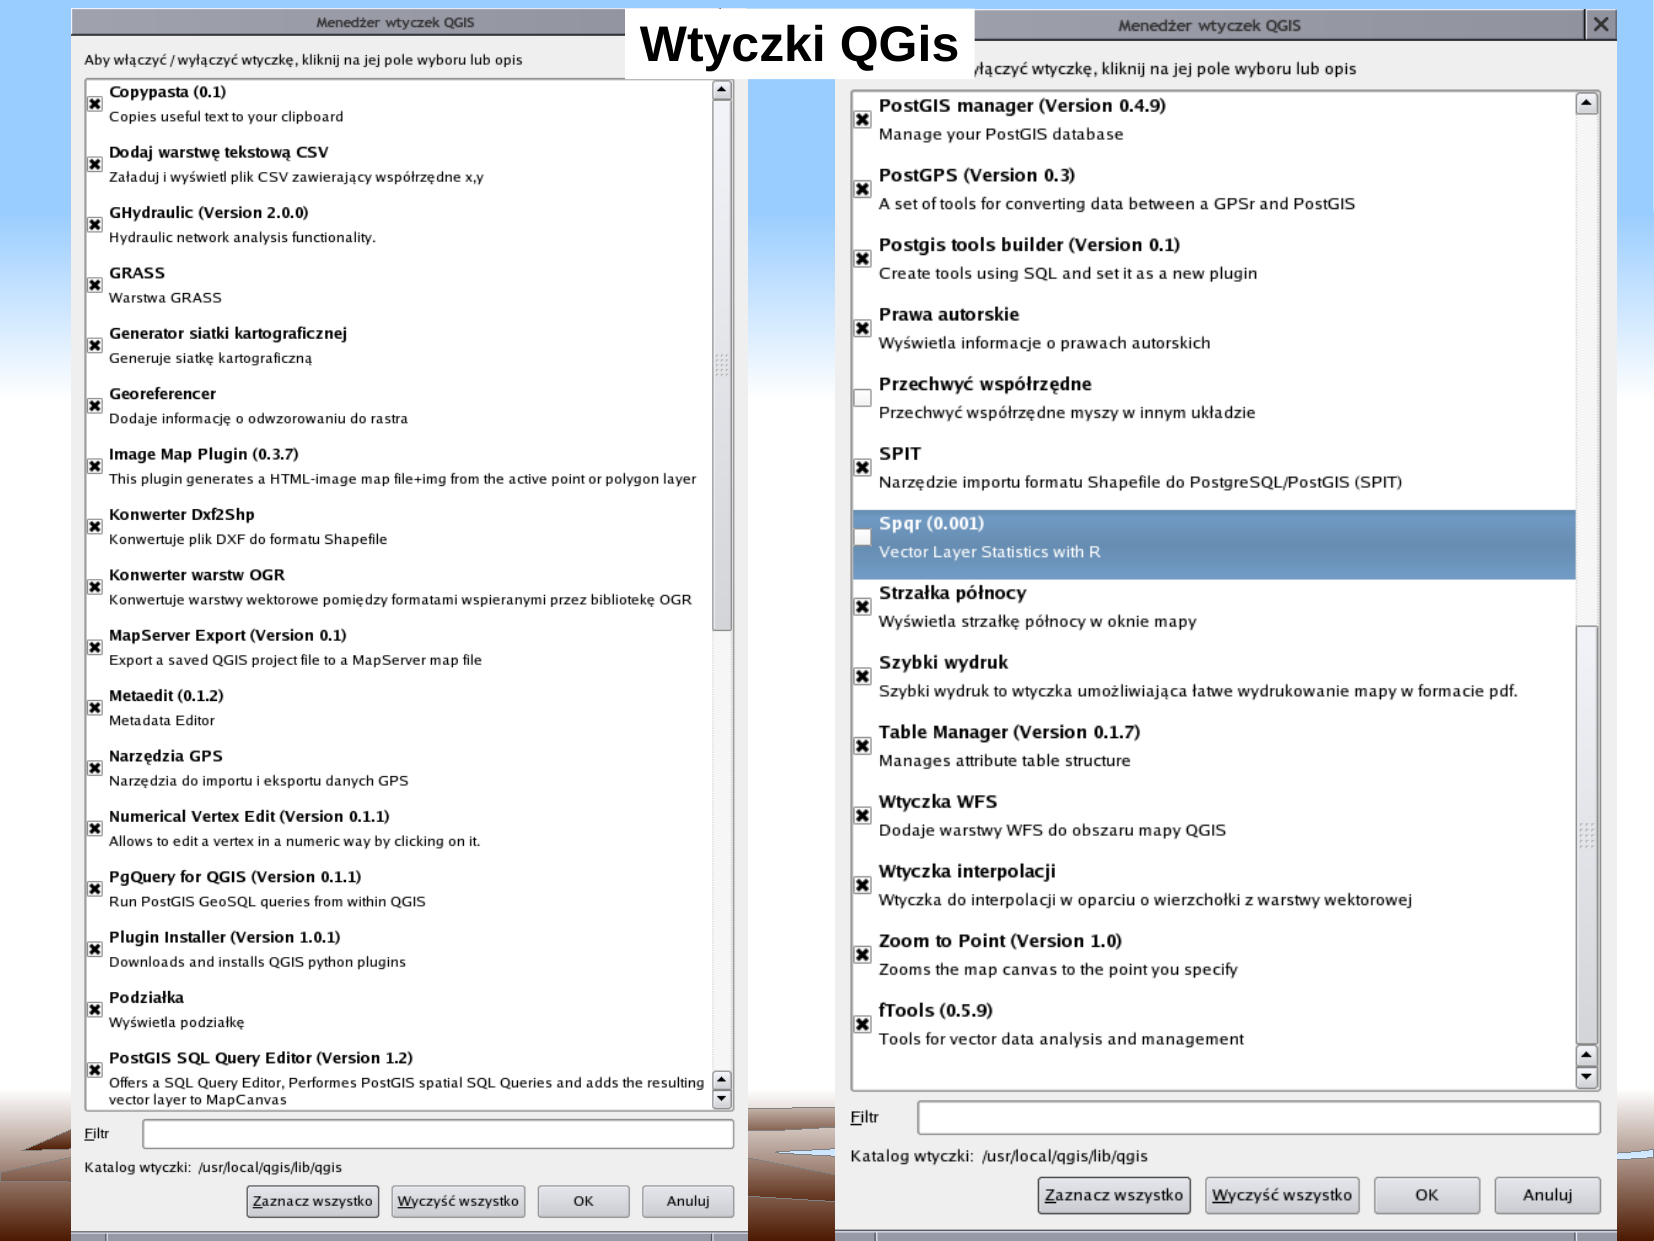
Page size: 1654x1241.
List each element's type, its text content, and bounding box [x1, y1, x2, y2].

picture [835, 9, 1617, 1241]
text_box Wtyczki QGis [625, 8, 968, 80]
picture [71, 8, 748, 1241]
